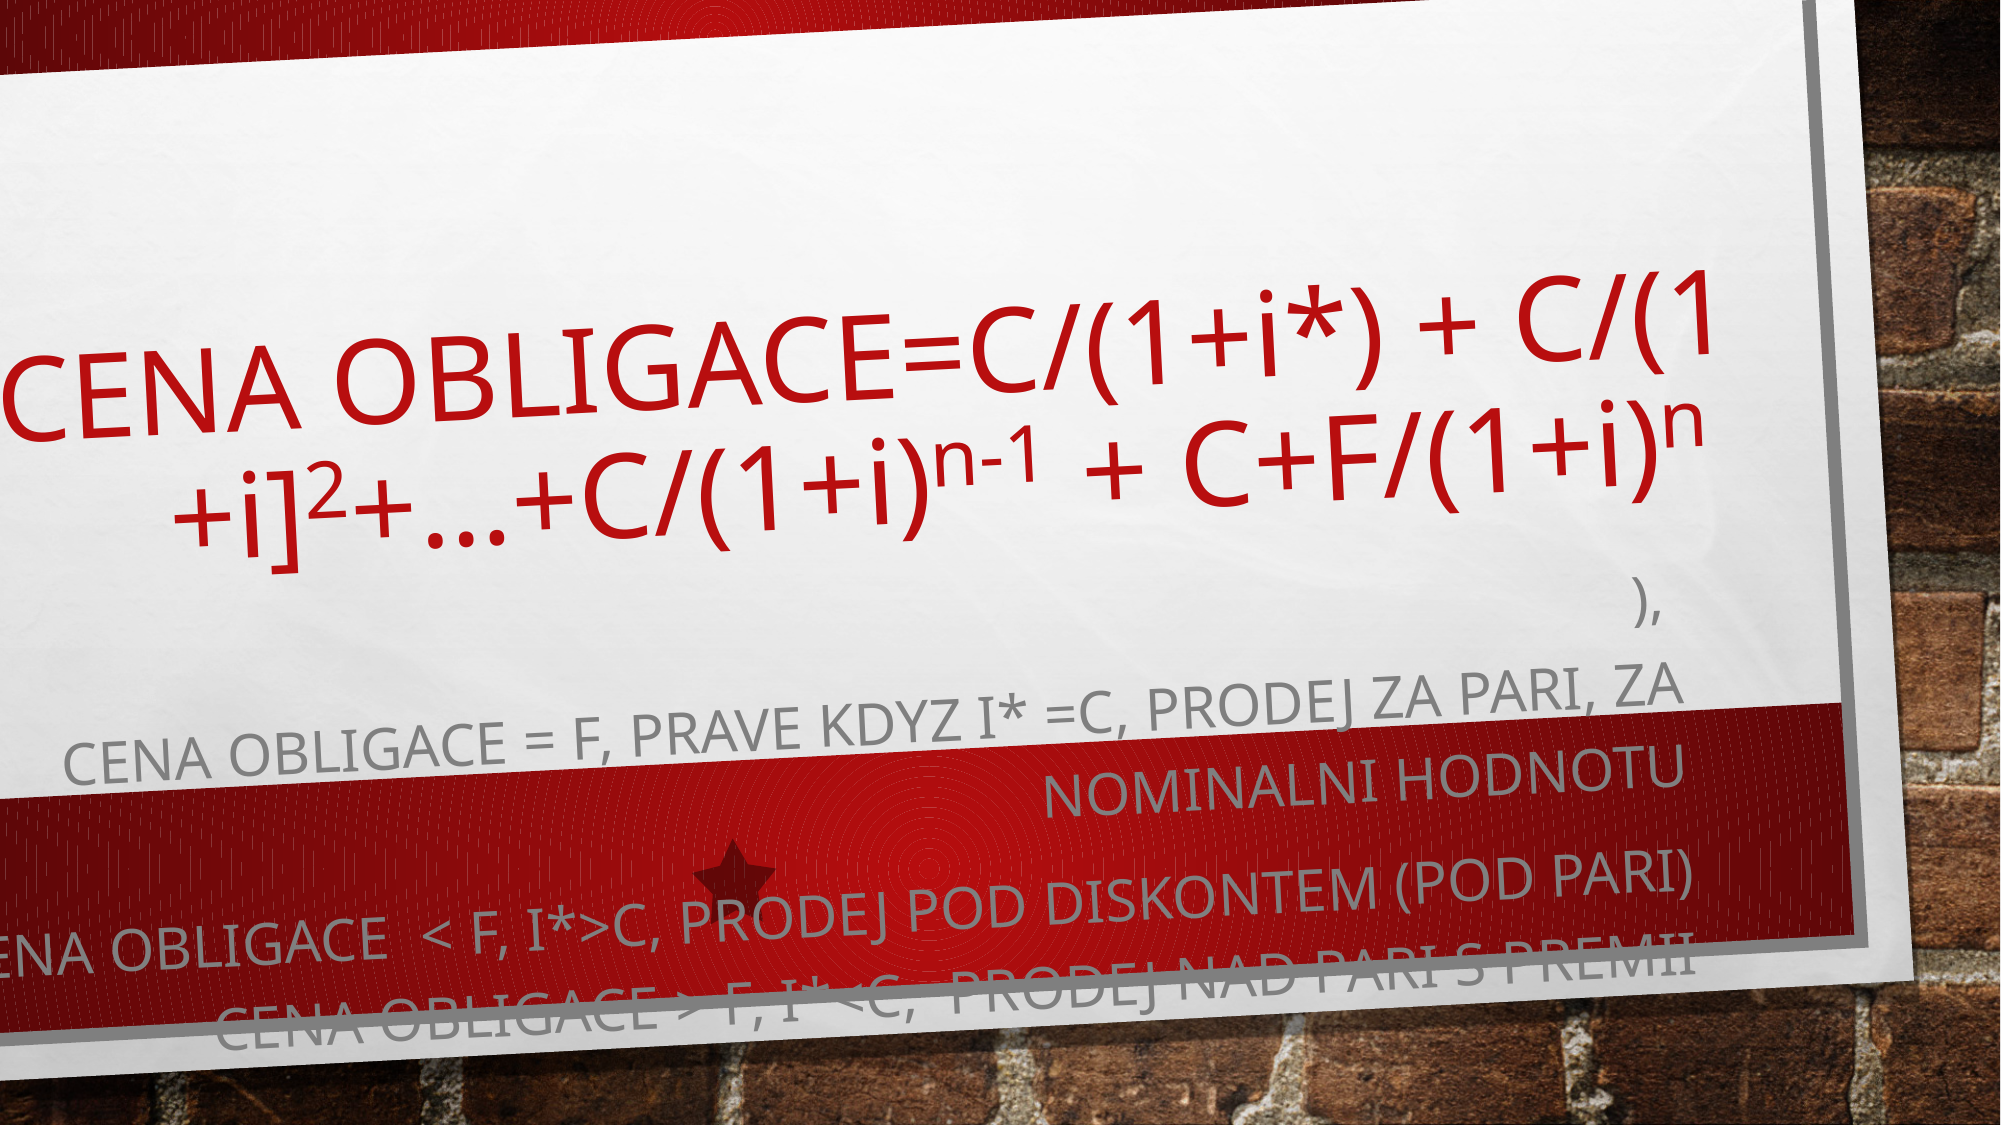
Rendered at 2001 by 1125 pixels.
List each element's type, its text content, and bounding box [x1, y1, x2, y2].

title Cena obligace=c/(1+i*) + C/(1 +i]2+…+C/(1+i)n-1 + C+F/(1+i)n [0, 198, 1783, 746]
subtitle ), cena obligace = F, prAvE kdYZ I* =c, prodej za pari, za nominalni hodnotu cena obligace < F, i*>c, prodej pod diskontem (pod pari) cena obligace > F, i*<c, prodej nad pari s premii [0, 533, 1762, 689]
